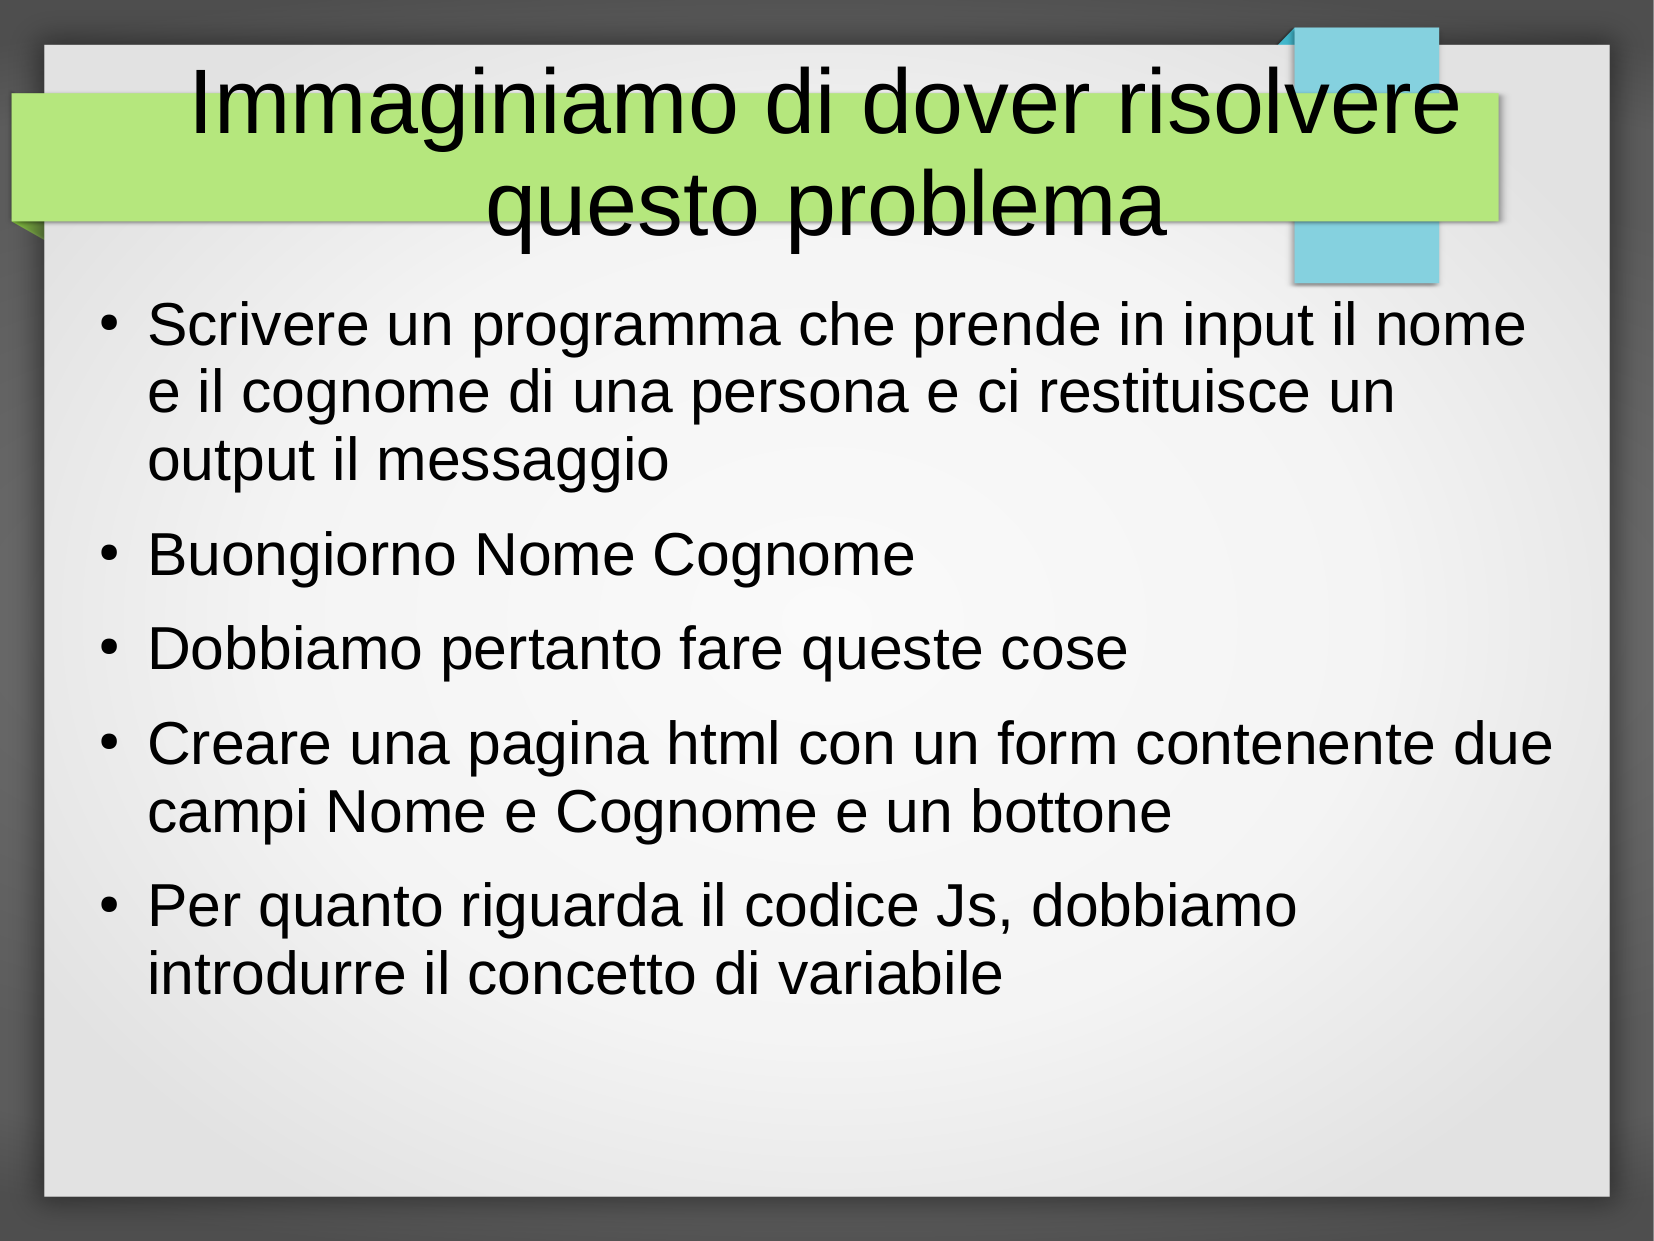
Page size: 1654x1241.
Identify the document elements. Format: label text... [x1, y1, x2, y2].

title Immaginiamo di dover risolvere questo problema [82, 49, 1571, 257]
picture [0, 0, 1654, 1241]
list Scrivere un programma che prende in input il nome e il cognome di una persona e ci restituisce un output il messaggio Buongiorno Nome Cognome Dobbiamo pertanto fare queste cose Creare una pagina html con un form contenente due campi Nome e Cognome e un bottone Per quanto riguarda il codice Js, dobbiamo introdurre il concetto di variabile [82, 290, 1571, 1010]
